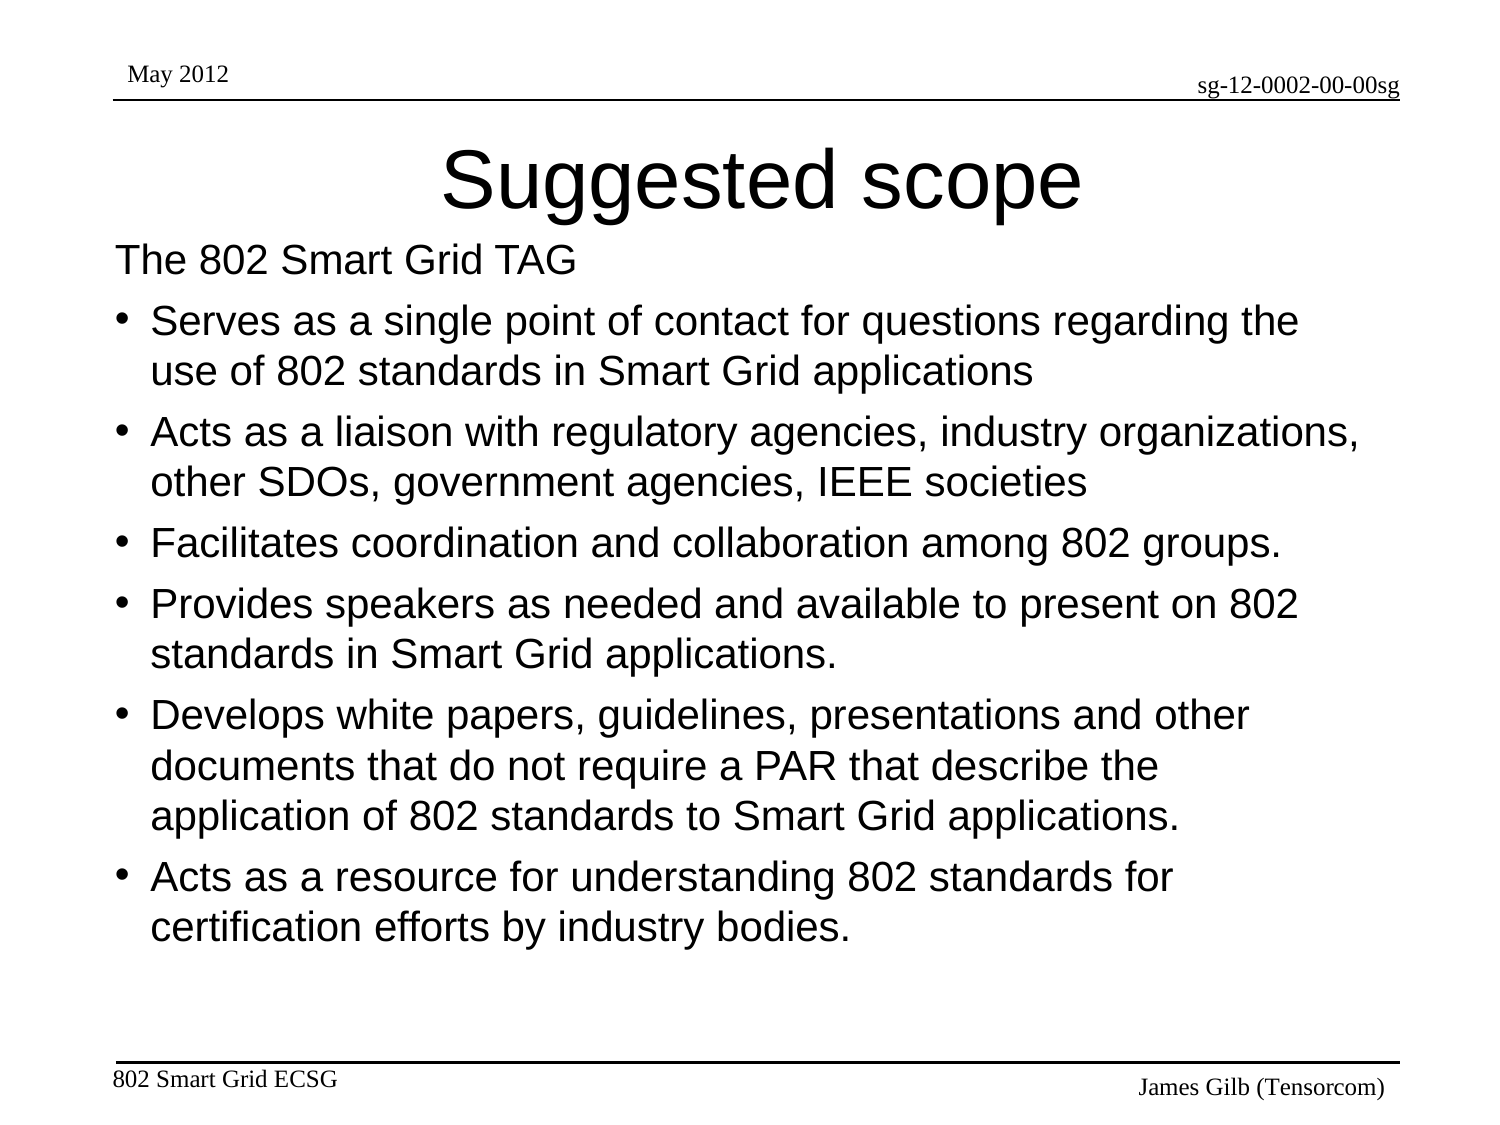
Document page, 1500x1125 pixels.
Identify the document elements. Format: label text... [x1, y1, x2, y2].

title Suggested scope [125, 112, 1401, 238]
list The 802 Smart Grid TAG Serves as a single point of contact for questions regarding the use of 802 standards in Smart Grid applications Acts as a liaison with regulatory agencies, industry organizations, other SDOs, government agencies, IEEE societies Facilitates coordination and collaboration among 802 groups. Provides speakers as needed and available to present on 802 standards in Smart Grid applications. Develops white papers, guidelines, presentations and other documents that do not require a PAR that describe the application of 802 standards to Smart Grid applications. Acts as a resource for understanding 802 standards for certification efforts by industry bodies. [99, 224, 1375, 968]
